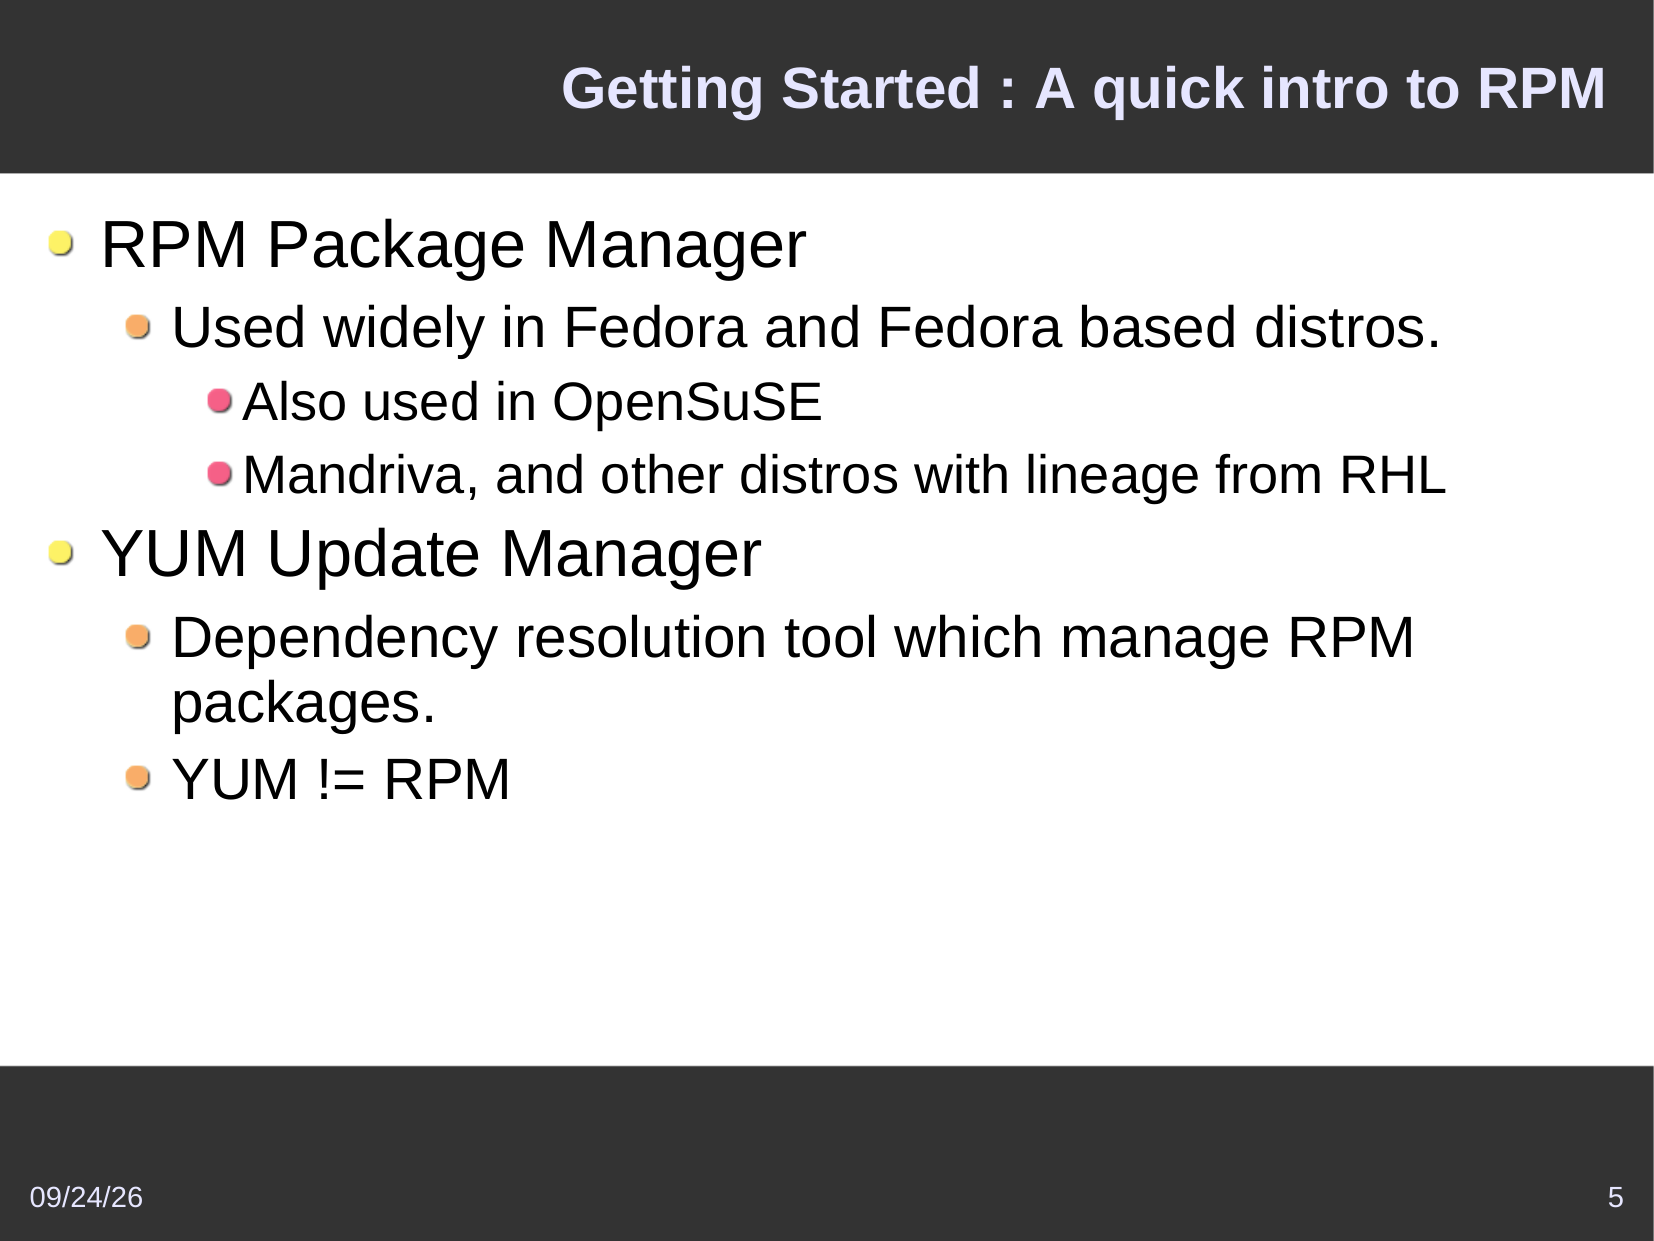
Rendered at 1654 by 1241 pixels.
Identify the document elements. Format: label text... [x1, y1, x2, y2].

title Getting Started : A quick intro to RPM [29, 29, 1625, 148]
picture [0, 0, 1654, 1241]
list RPM Package Manager Used widely in Fedora and Fedora based distros. Also used in OpenSuSE Mandriva, and other distros with lineage from RHL YUM Update Manager Dependency resolution tool which manage RPM packages. YUM != RPM [29, 206, 1625, 1034]
